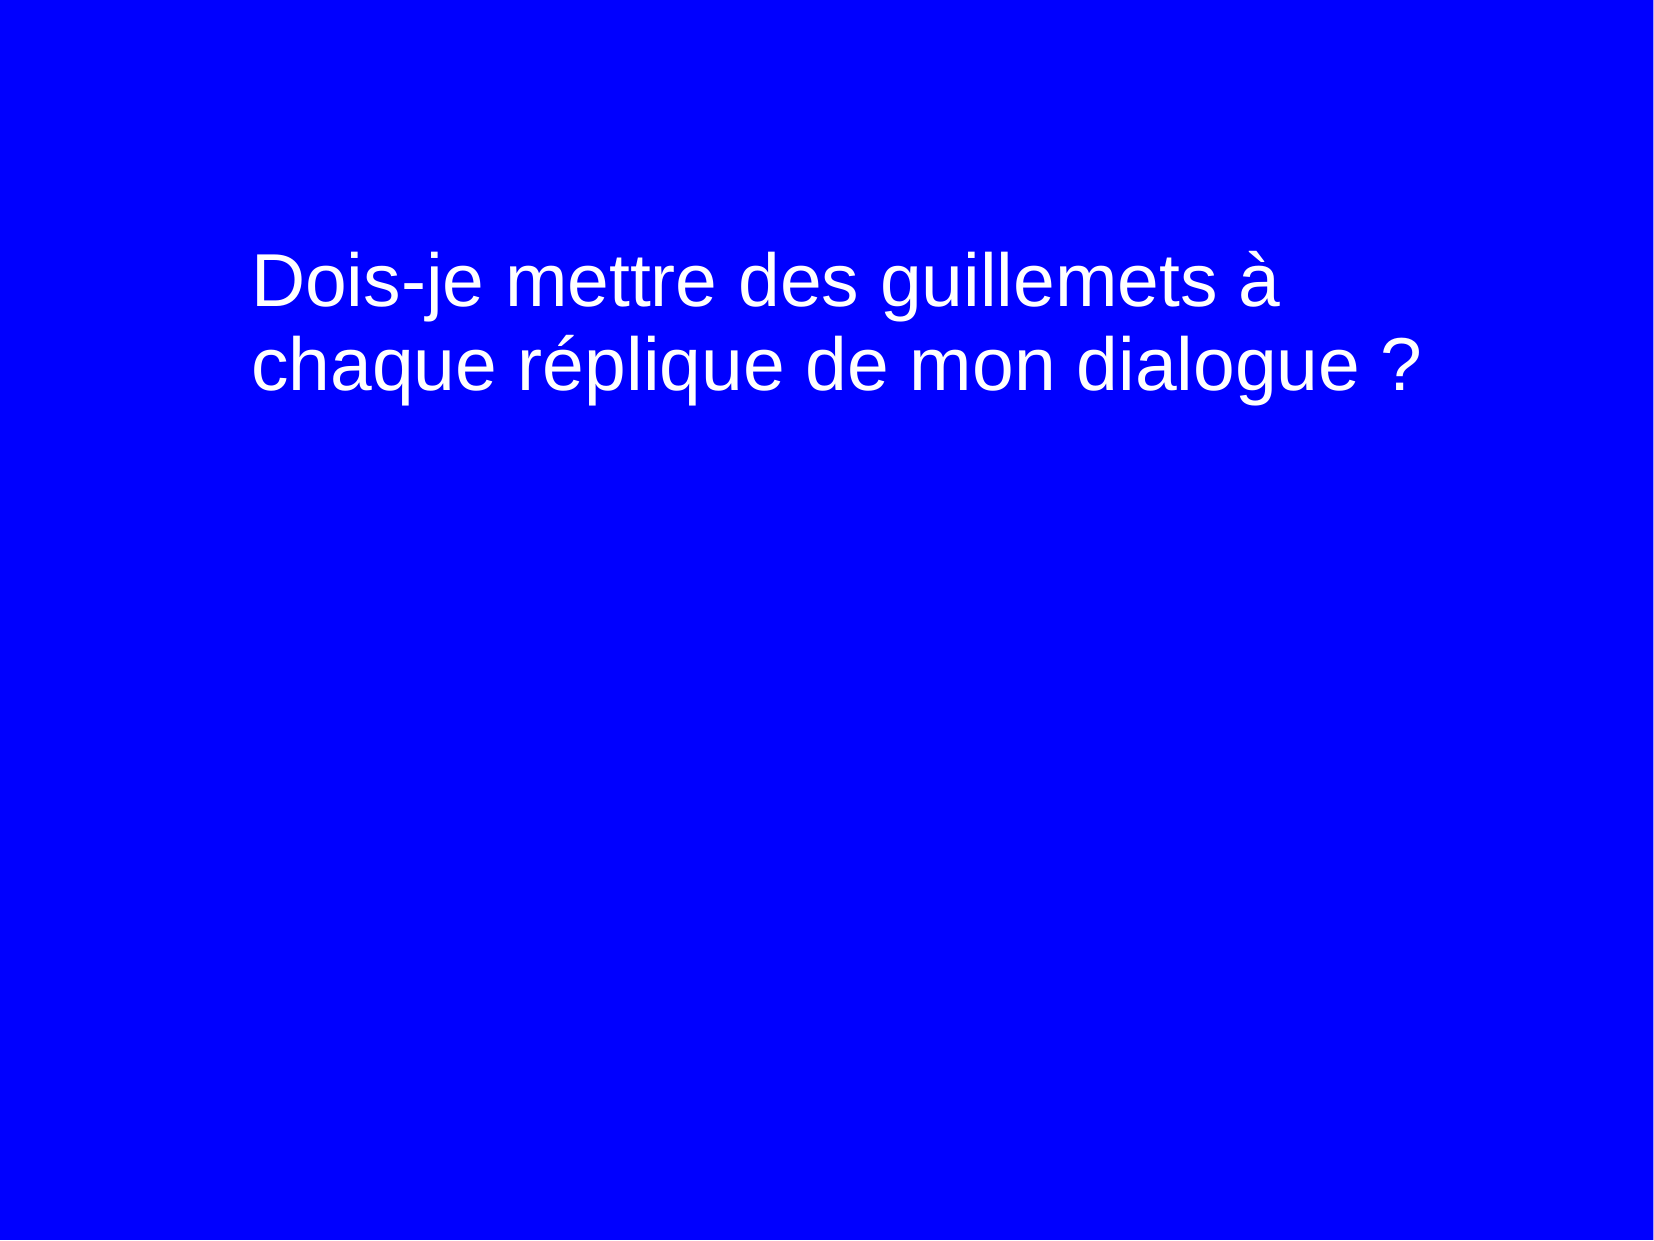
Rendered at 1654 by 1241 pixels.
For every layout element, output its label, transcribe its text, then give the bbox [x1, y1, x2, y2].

text_box Dois-je mettre des guillemets à chaque réplique de mon dialogue ? [236, 230, 1462, 414]
